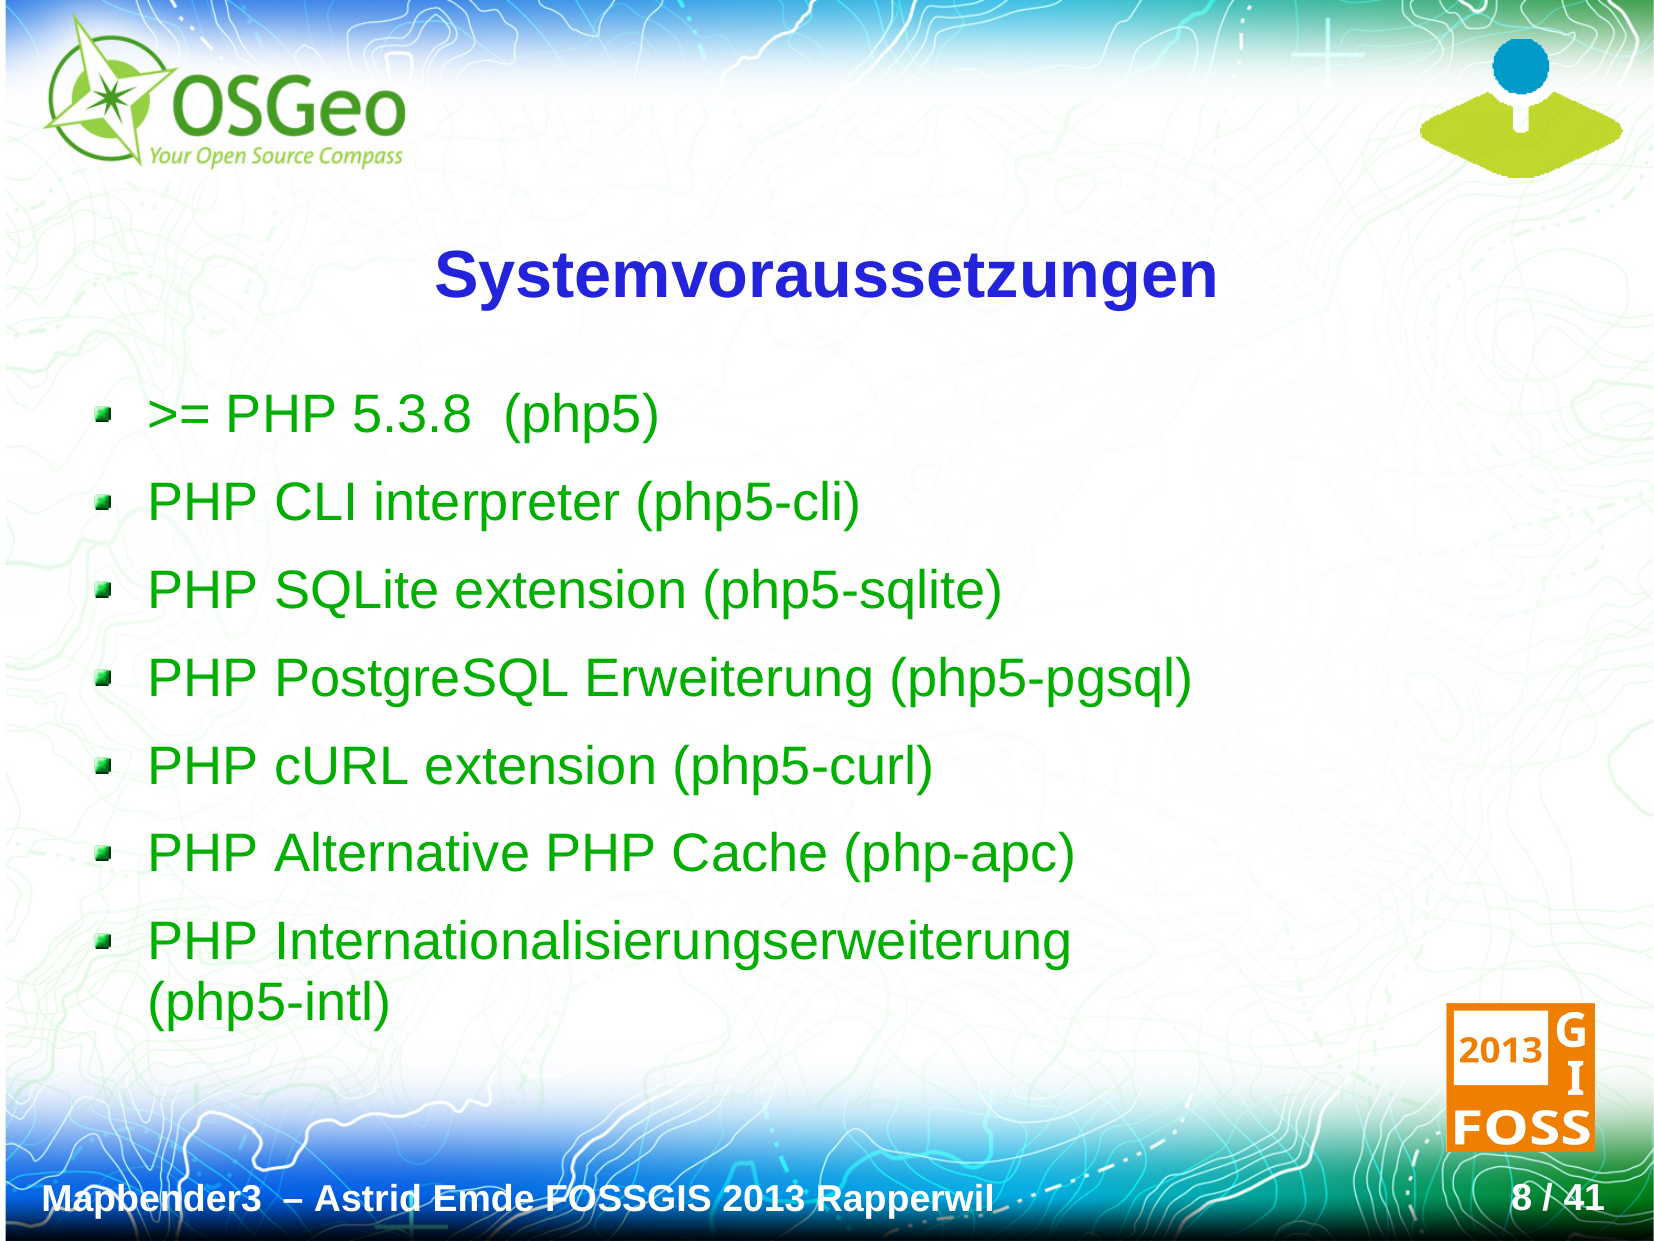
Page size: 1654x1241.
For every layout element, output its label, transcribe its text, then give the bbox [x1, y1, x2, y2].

title Systemvoraussetzungen [82, 208, 1571, 342]
picture [5, 0, 1654, 1241]
list >= PHP 5.3.8 (php5) PHP CLI interpreter (php5-cli) PHP SQLite extension (php5-sqlite) PHP PostgreSQL Erweiterung (php5-pgsql) PHP cURL extension (php5-curl) PHP Alternative PHP Cache (php-apc) PHP Internationalisierungserweiterung (php5-intl) [76, 383, 1565, 1188]
